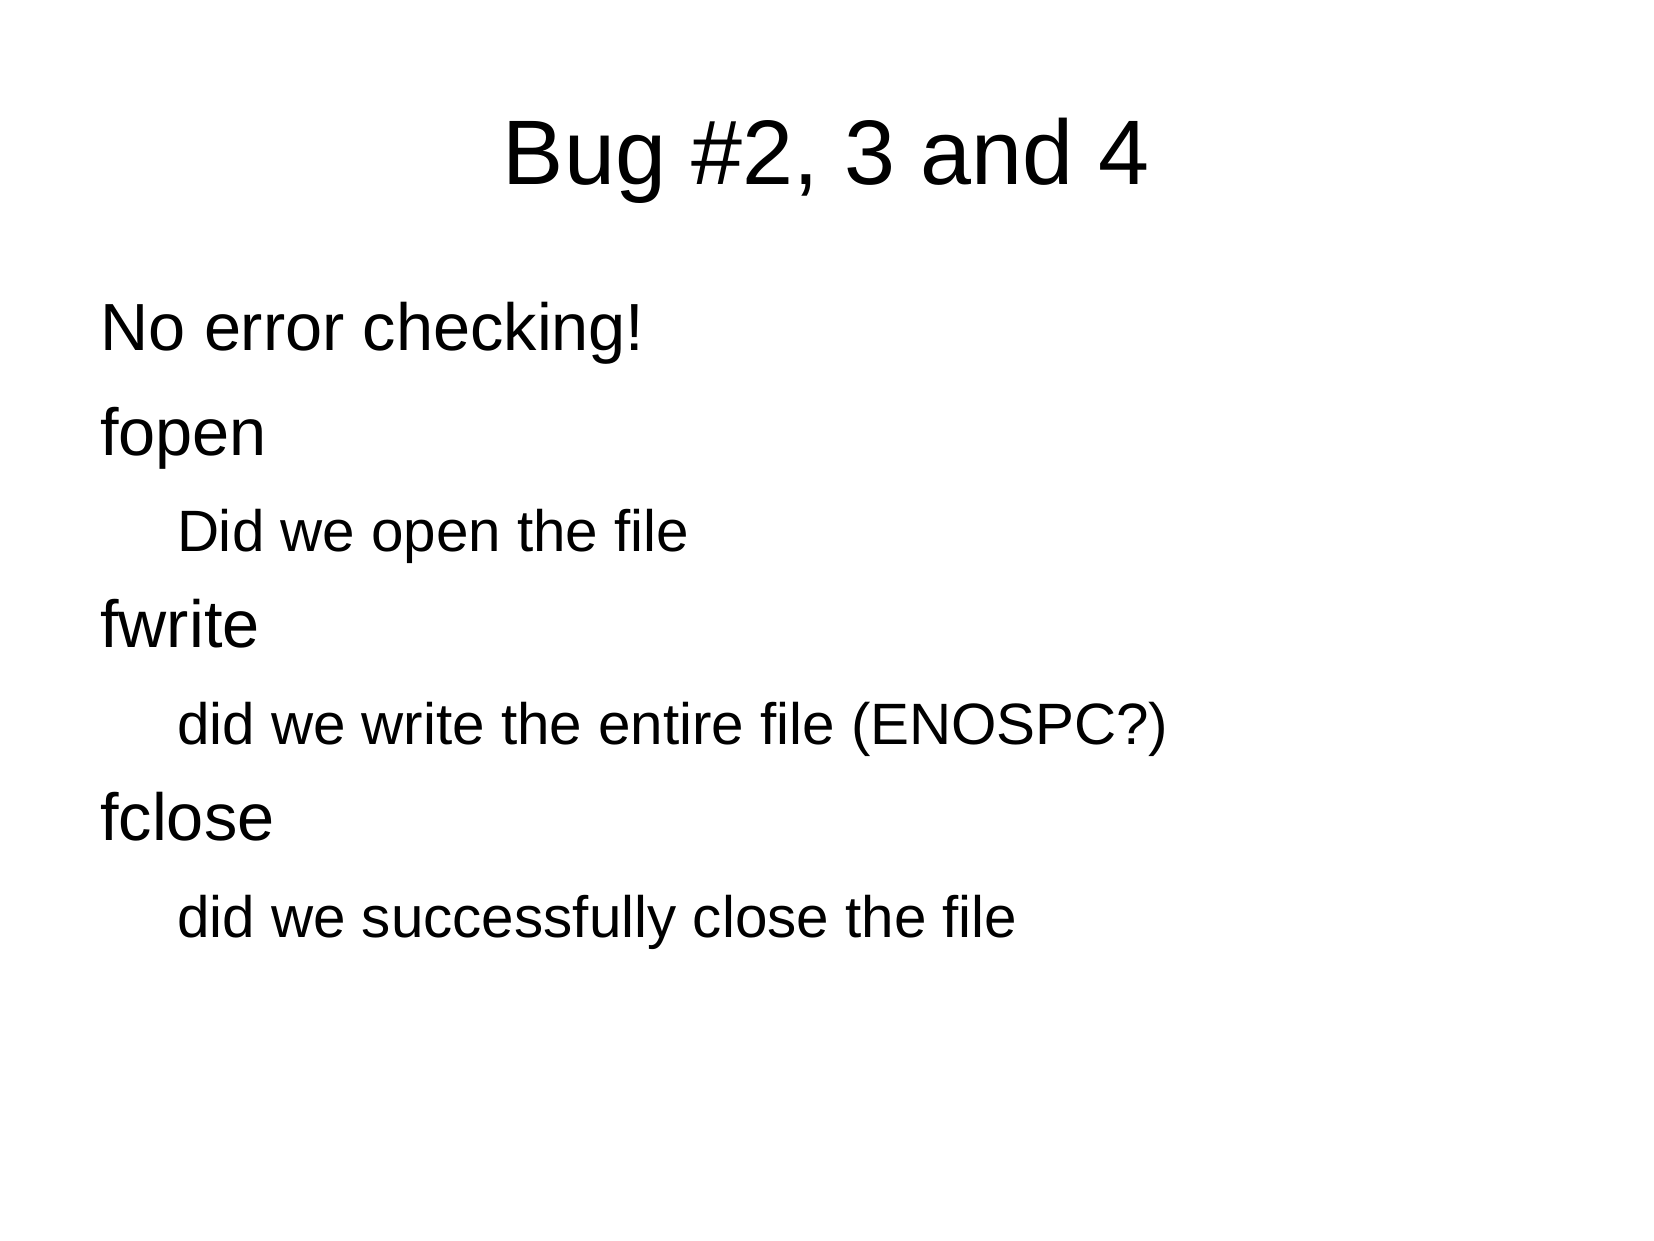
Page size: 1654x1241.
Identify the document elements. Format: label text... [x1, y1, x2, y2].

title Bug #2, 3 and 4 [82, 56, 1571, 250]
list No error checking! fopen Did we open the file fwrite did we write the entire file (ENOSPC?) fclose did we successfully close the file [82, 290, 1571, 1113]
